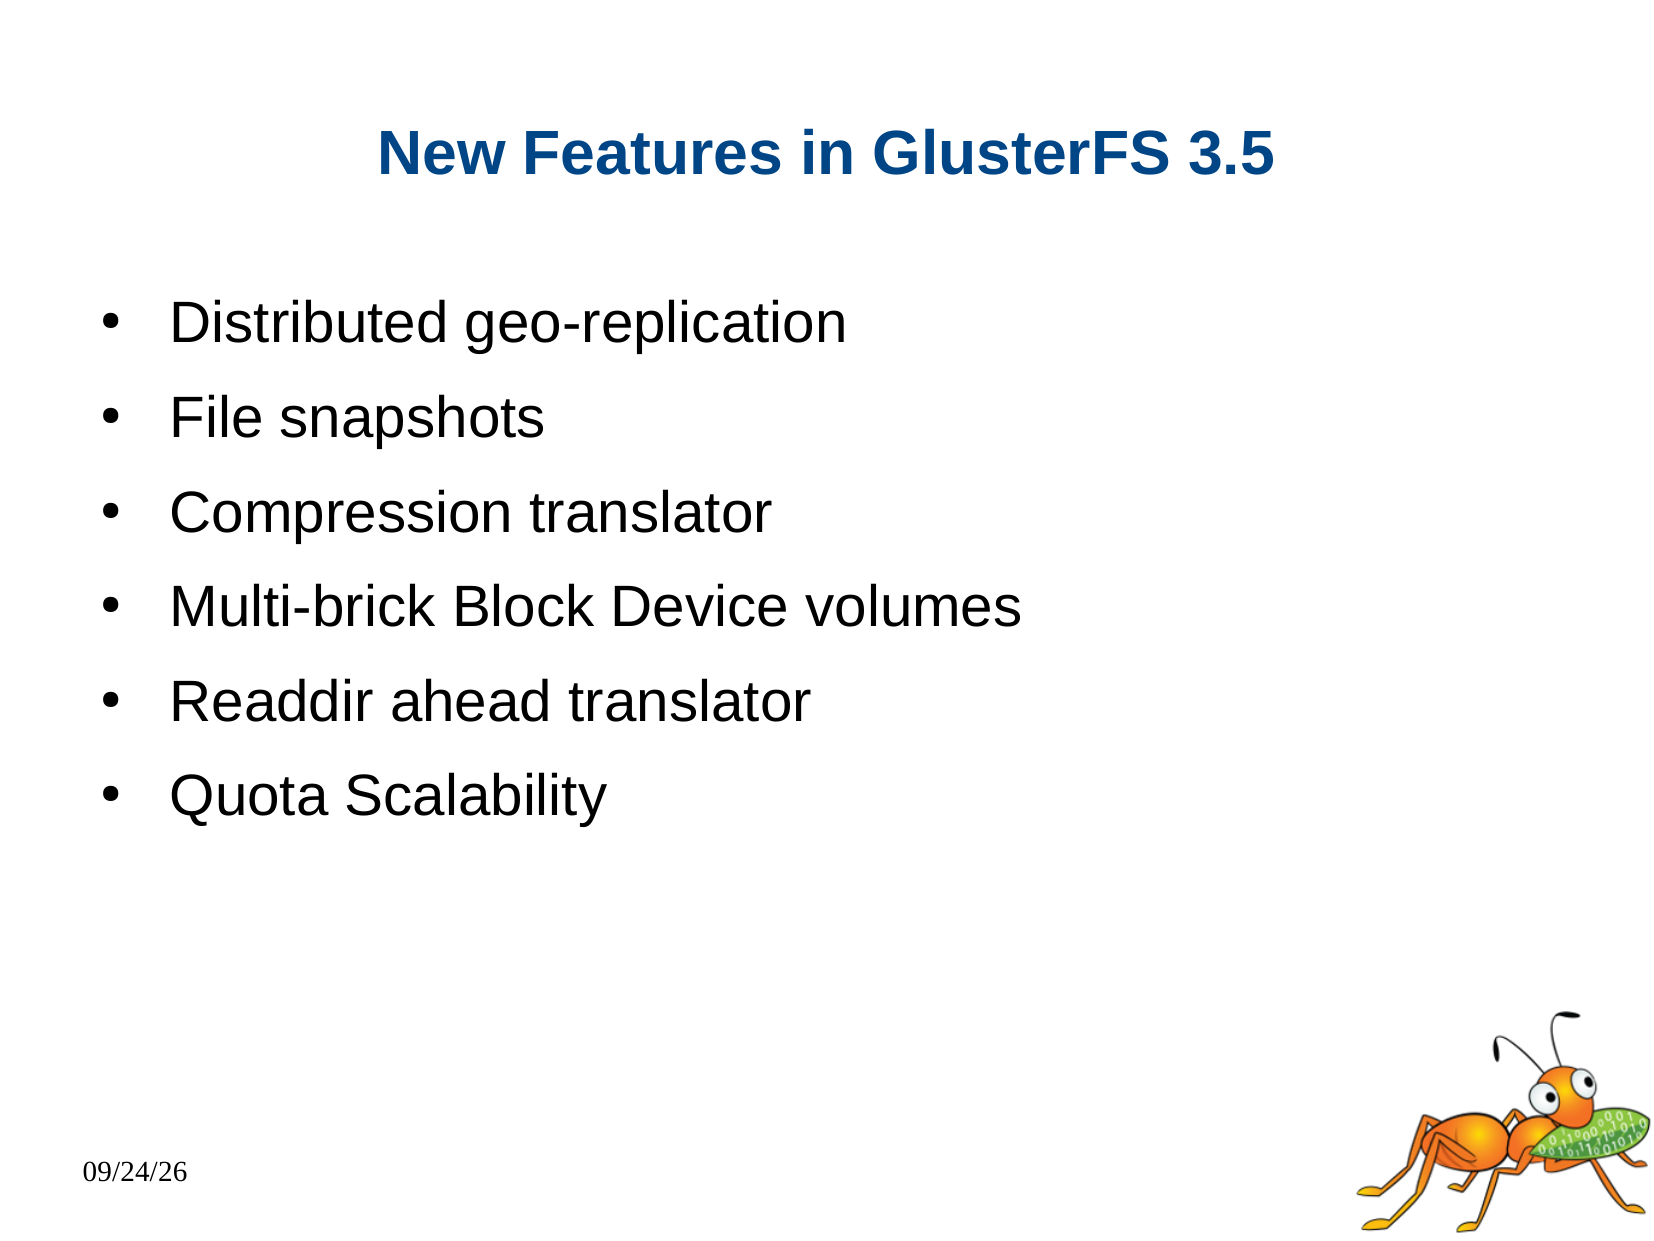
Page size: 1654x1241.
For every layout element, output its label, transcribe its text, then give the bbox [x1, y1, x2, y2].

title New Features in GlusterFS 3.5 [82, 49, 1571, 257]
list Distributed geo-replication File snapshots Compression translator Multi-brick Block Device volumes Readdir ahead translator Quota Scalability [82, 290, 1571, 1010]
picture [1353, 1009, 1654, 1235]
